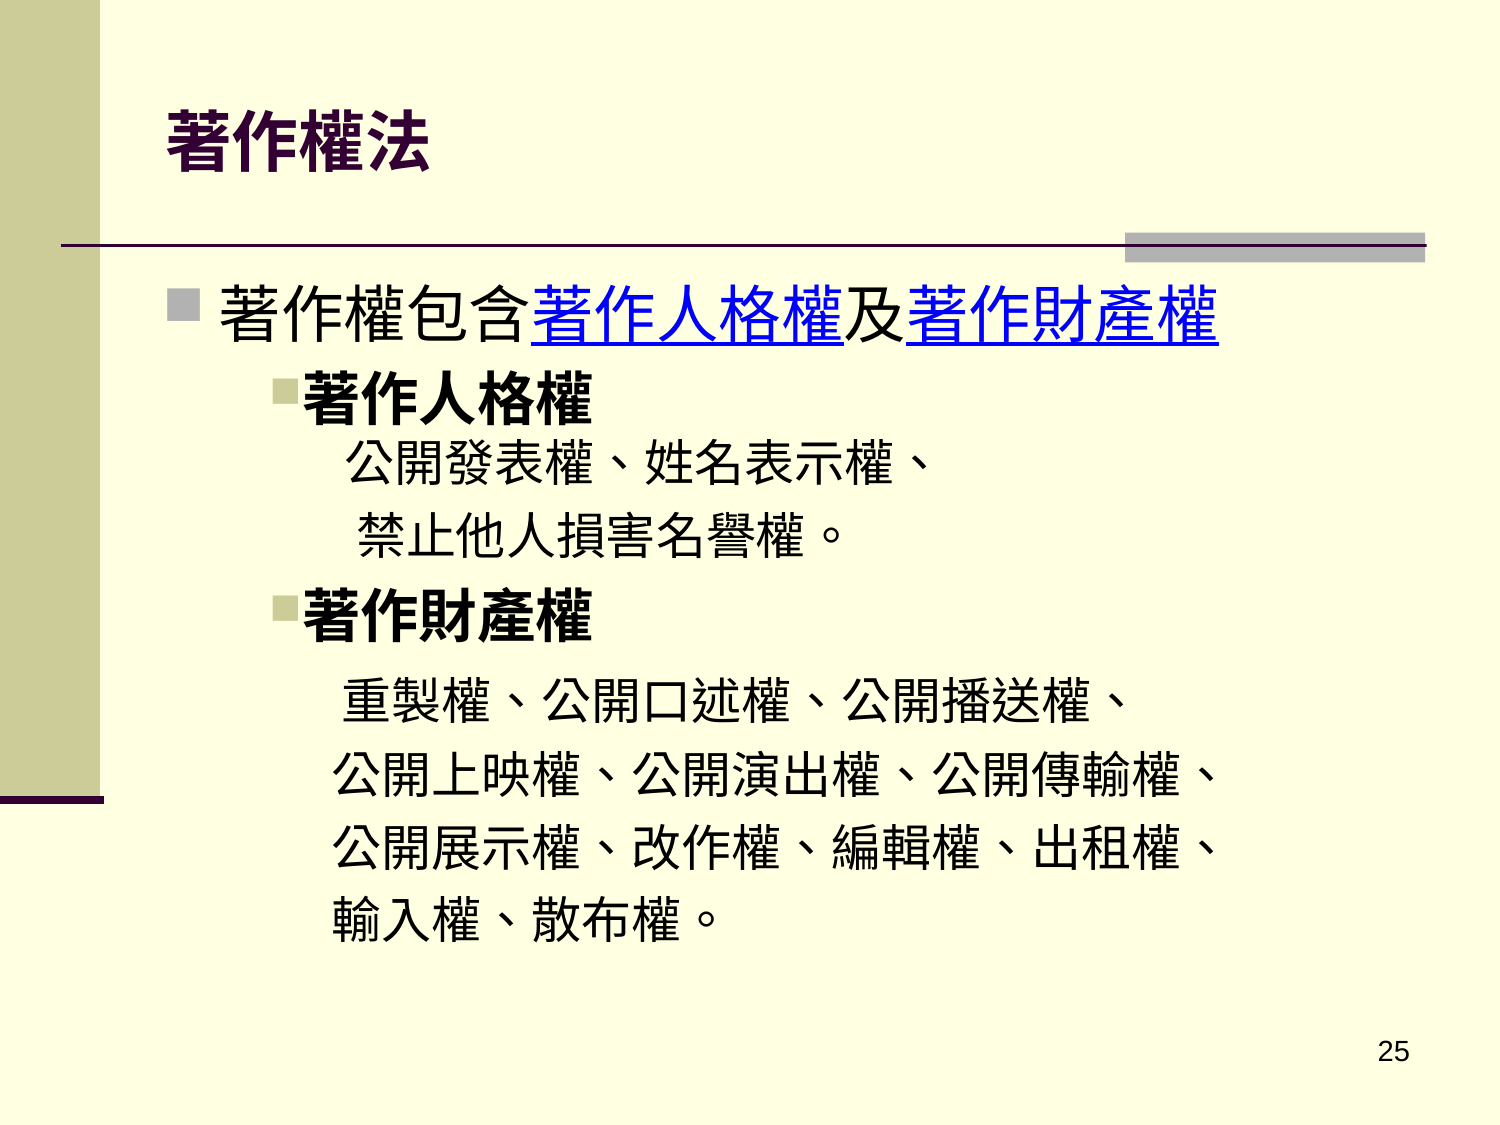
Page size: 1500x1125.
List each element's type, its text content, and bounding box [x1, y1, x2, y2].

list 著作權包含著作人格權及著作財產權 著作人格權 公開發表權、姓名表示權、 禁止他人損害名譽權。 著作財產權 重製權、公開口述權、公開播送權、 公開上映權、公開演出權、公開傳輸權、 公開展示權、改作權、編輯權、出租權、 輸入權、散布權。 [147, 267, 1457, 1024]
title 著作權法 [150, 45, 1426, 234]
text_box <編號> [1074, 1024, 1426, 1103]
